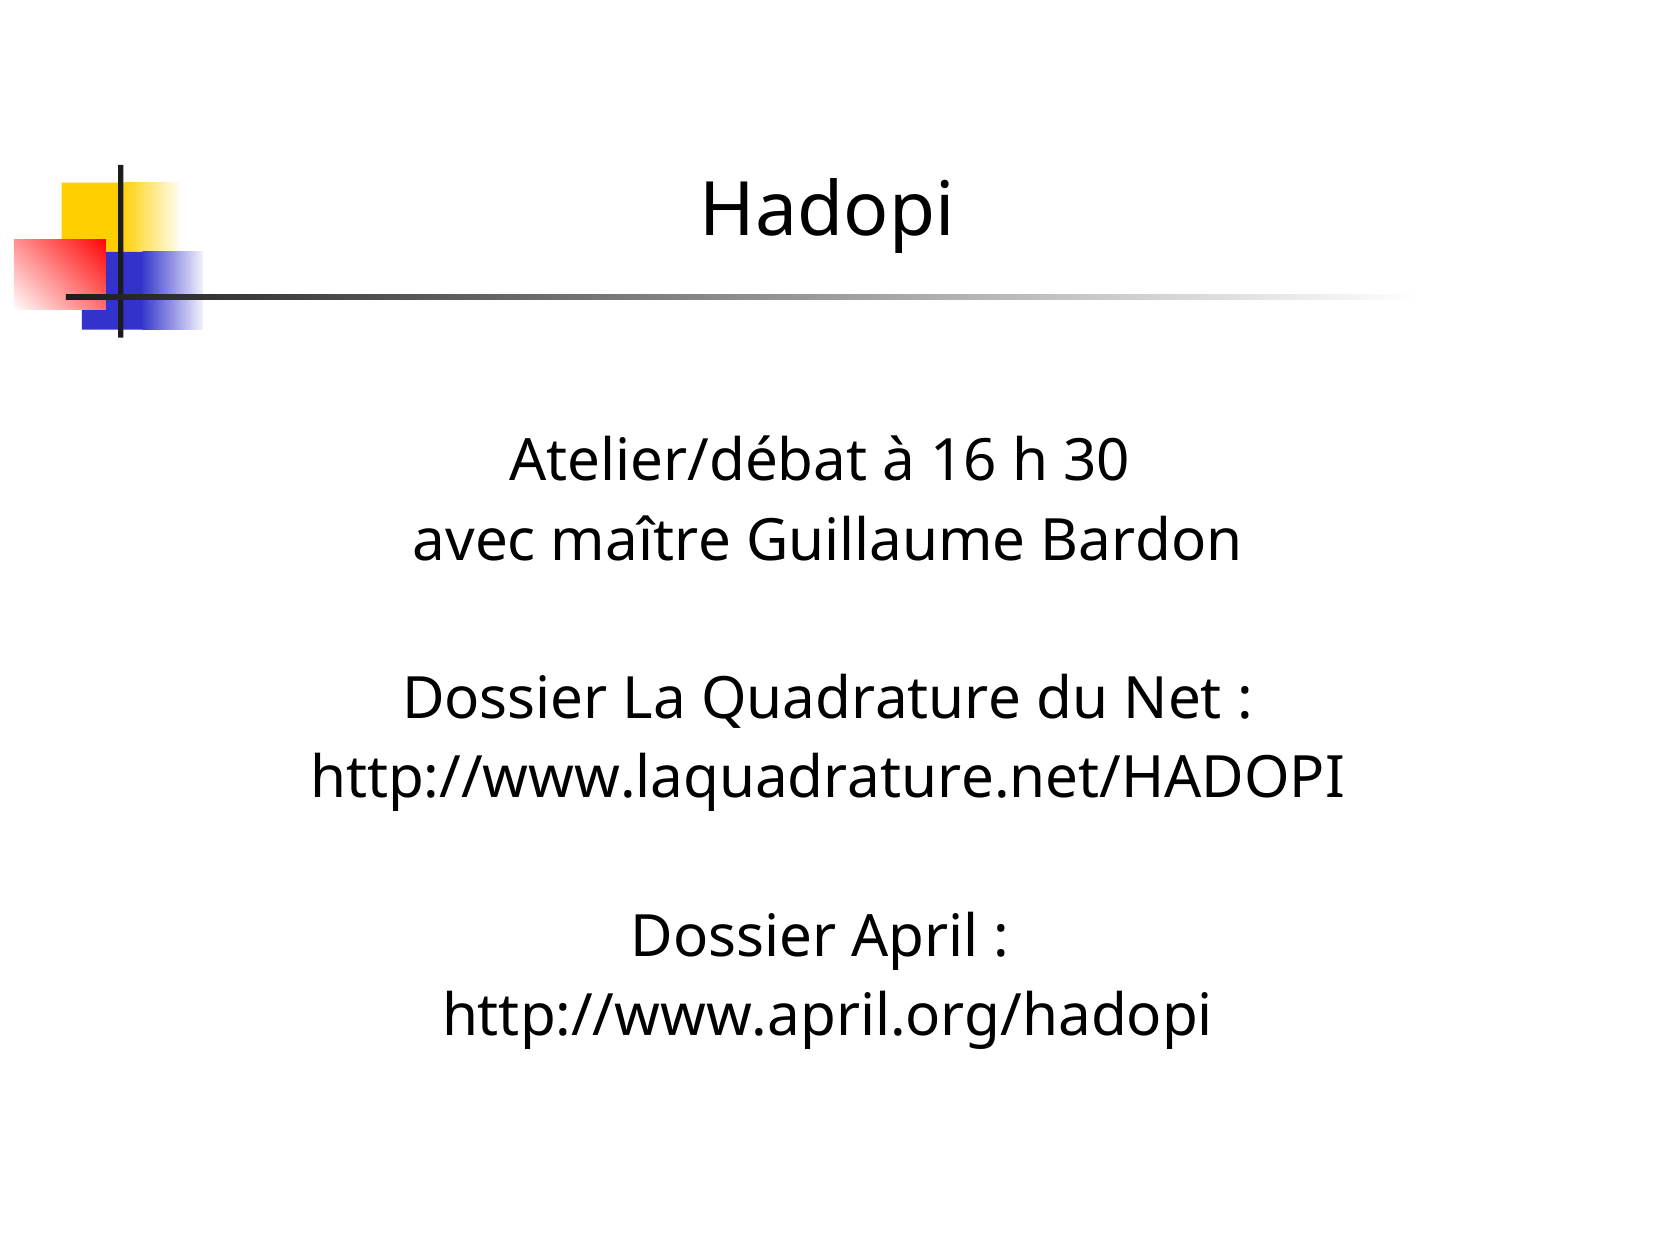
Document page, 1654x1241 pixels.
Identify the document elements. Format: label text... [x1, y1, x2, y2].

subtitle Atelier/débat à 16 h 30 avec maître Guillaume Bardon Dossier La Quadrature du Net : http://www.laquadrature.net/HADOPI Dossier April : http://www.april.org/hadopi [121, 344, 1534, 1127]
title Hadopi [121, 102, 1534, 311]
